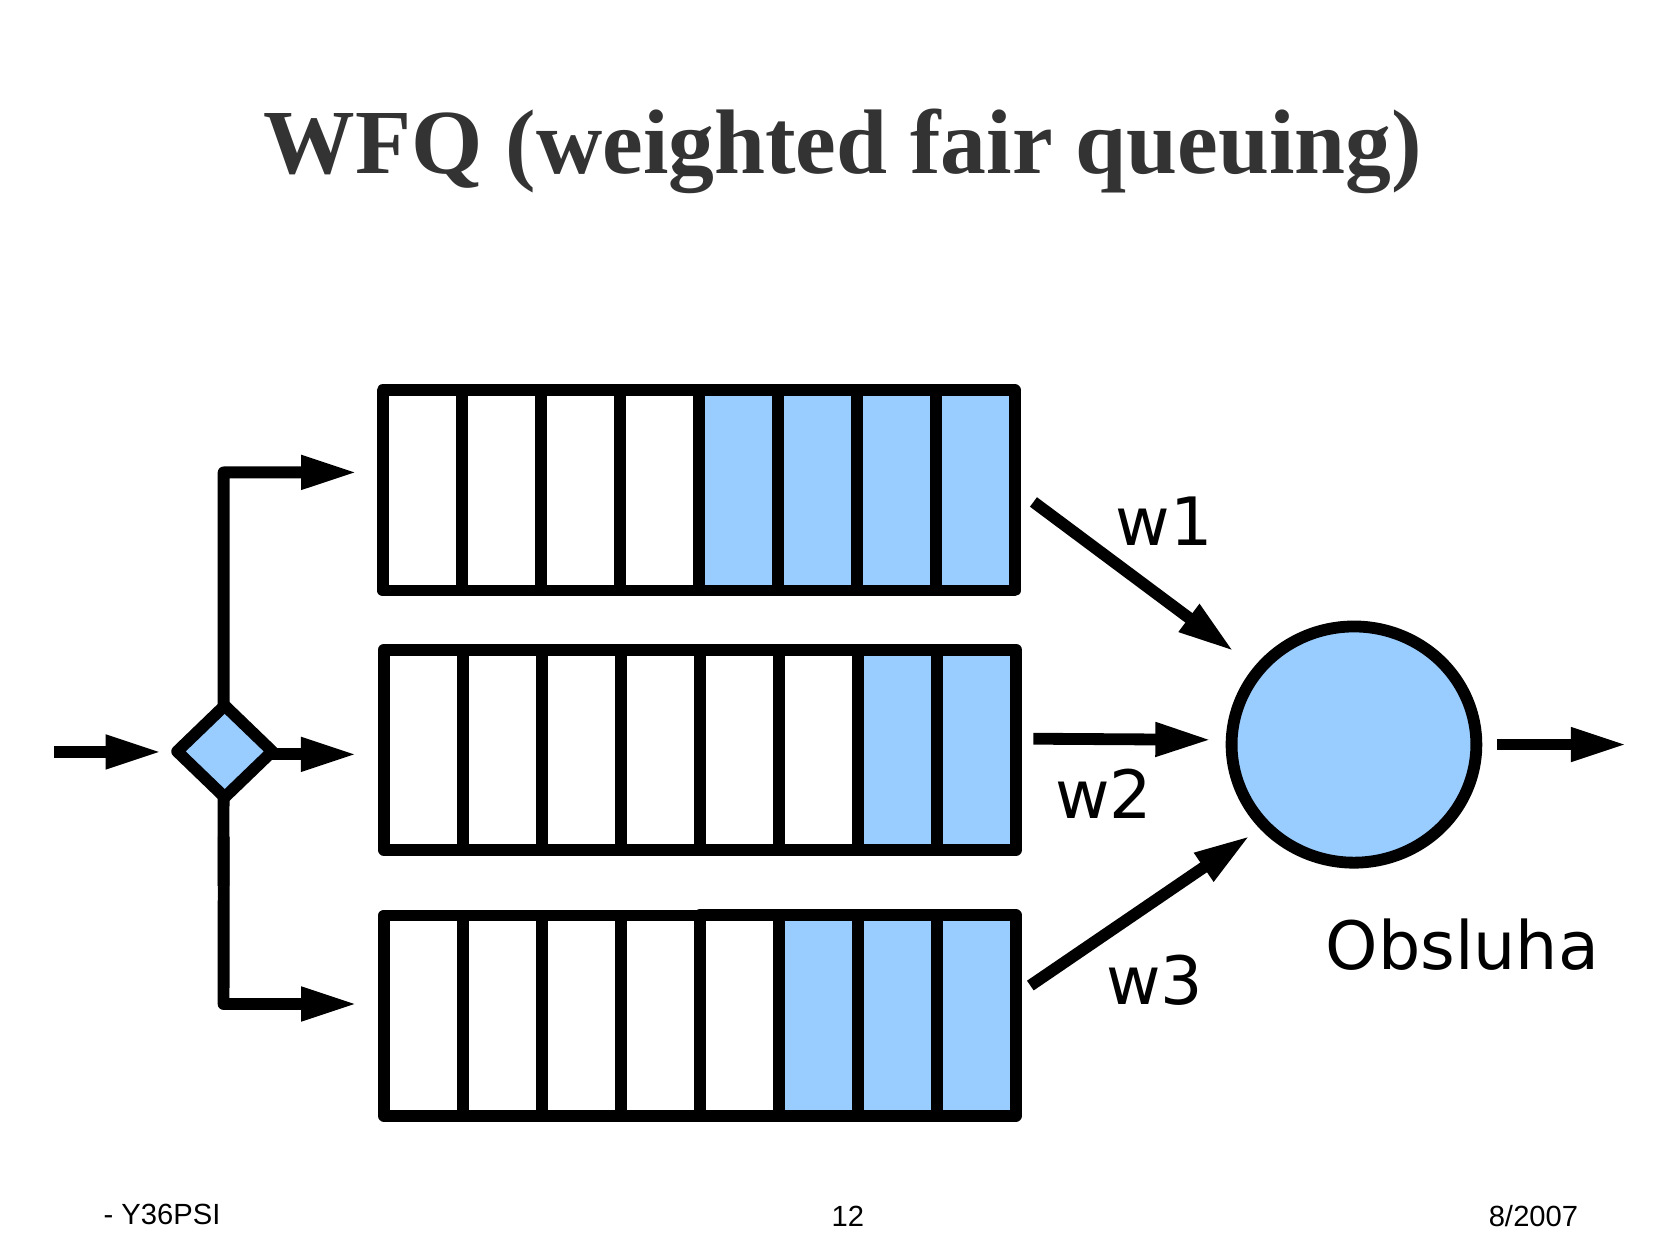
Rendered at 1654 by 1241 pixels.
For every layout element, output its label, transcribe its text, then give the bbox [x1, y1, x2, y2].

text_box [177, 705, 273, 798]
text_box [383, 915, 1016, 1116]
text_box [1231, 626, 1477, 863]
text_box w3 [1091, 935, 1219, 1028]
text_box w2 [1040, 749, 1167, 843]
text_box [383, 649, 1016, 850]
title WFQ (weighted fair queuing) [210, 39, 1478, 247]
text_box [382, 390, 1015, 591]
text_box w1 [1101, 476, 1228, 569]
text_box Obsluha [1311, 900, 1615, 993]
